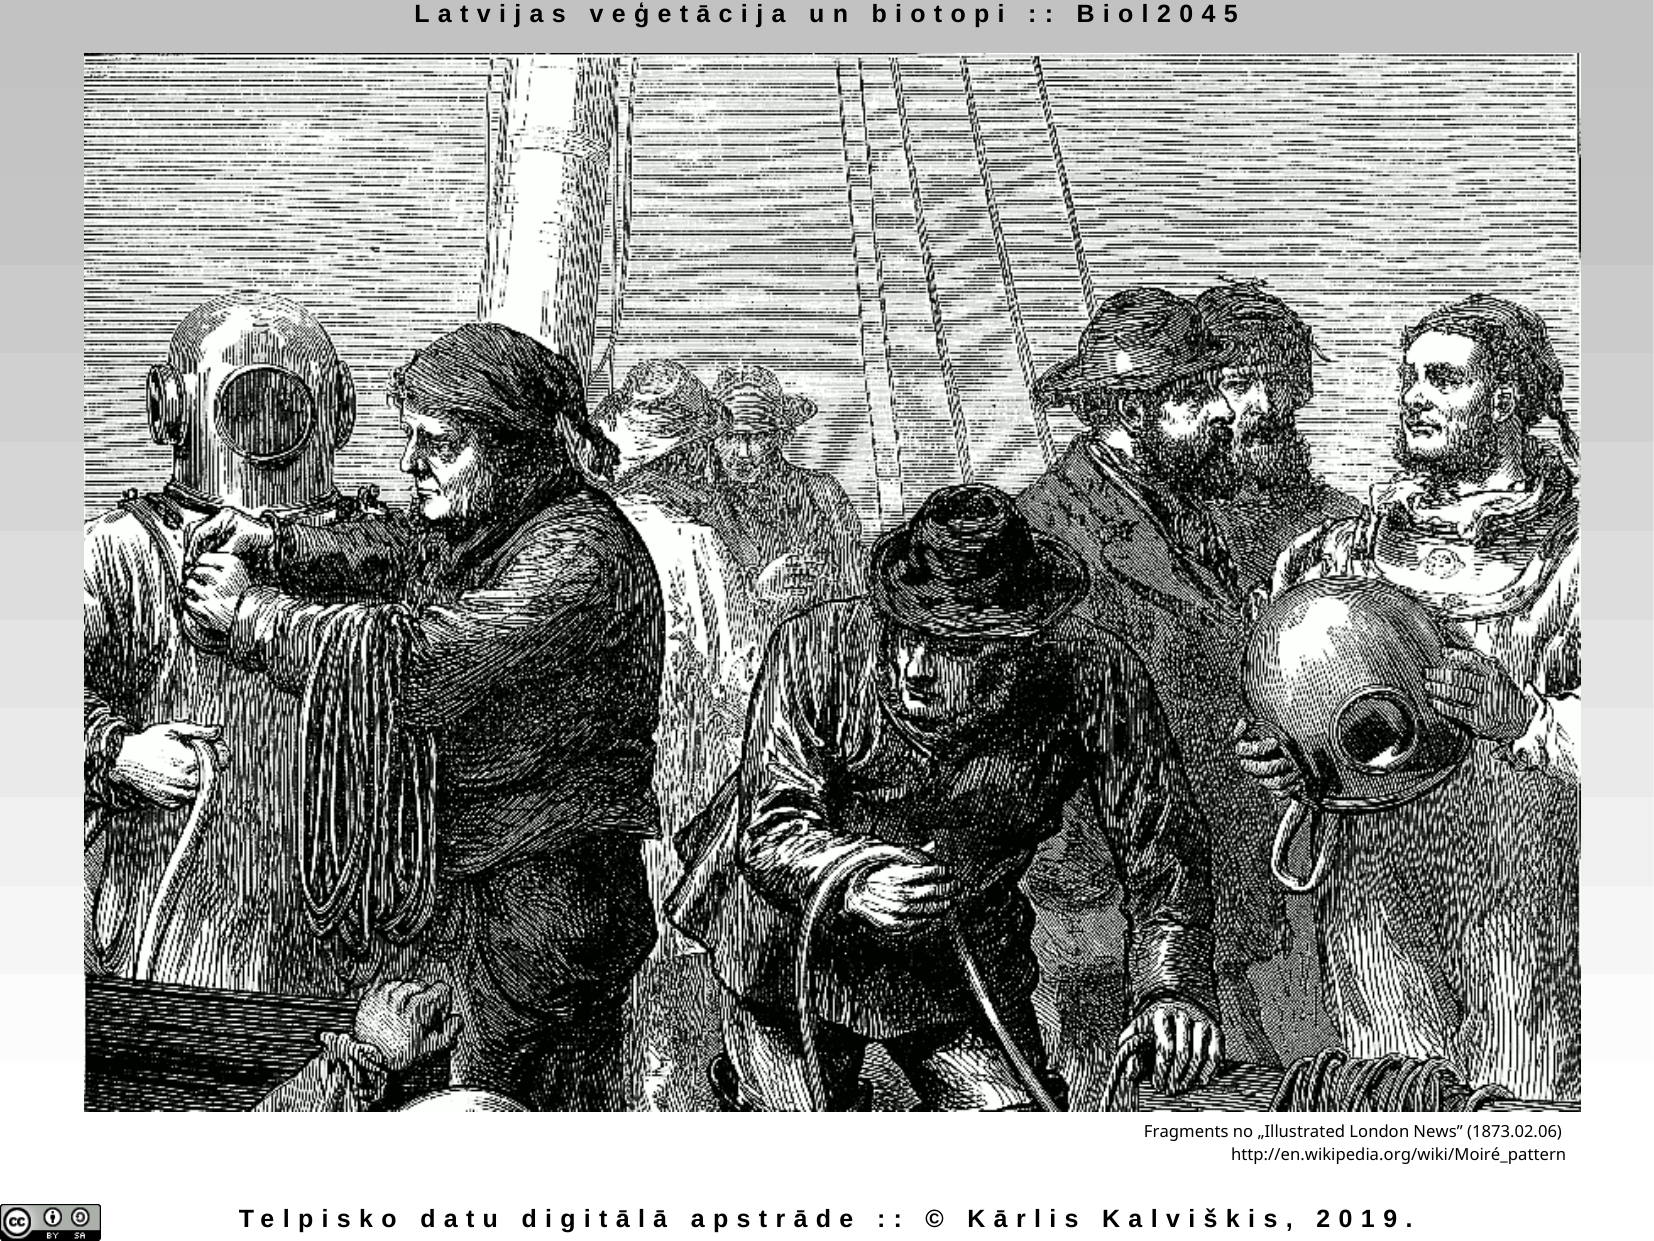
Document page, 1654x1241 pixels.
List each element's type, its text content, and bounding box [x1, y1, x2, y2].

text_box Fragments no „Illustrated London News” (1873.02.06) http://en.wikipedia.org/wiki/Moiré_pattern [1176, 1125, 1568, 1166]
picture [0, 0, 1654, 1241]
